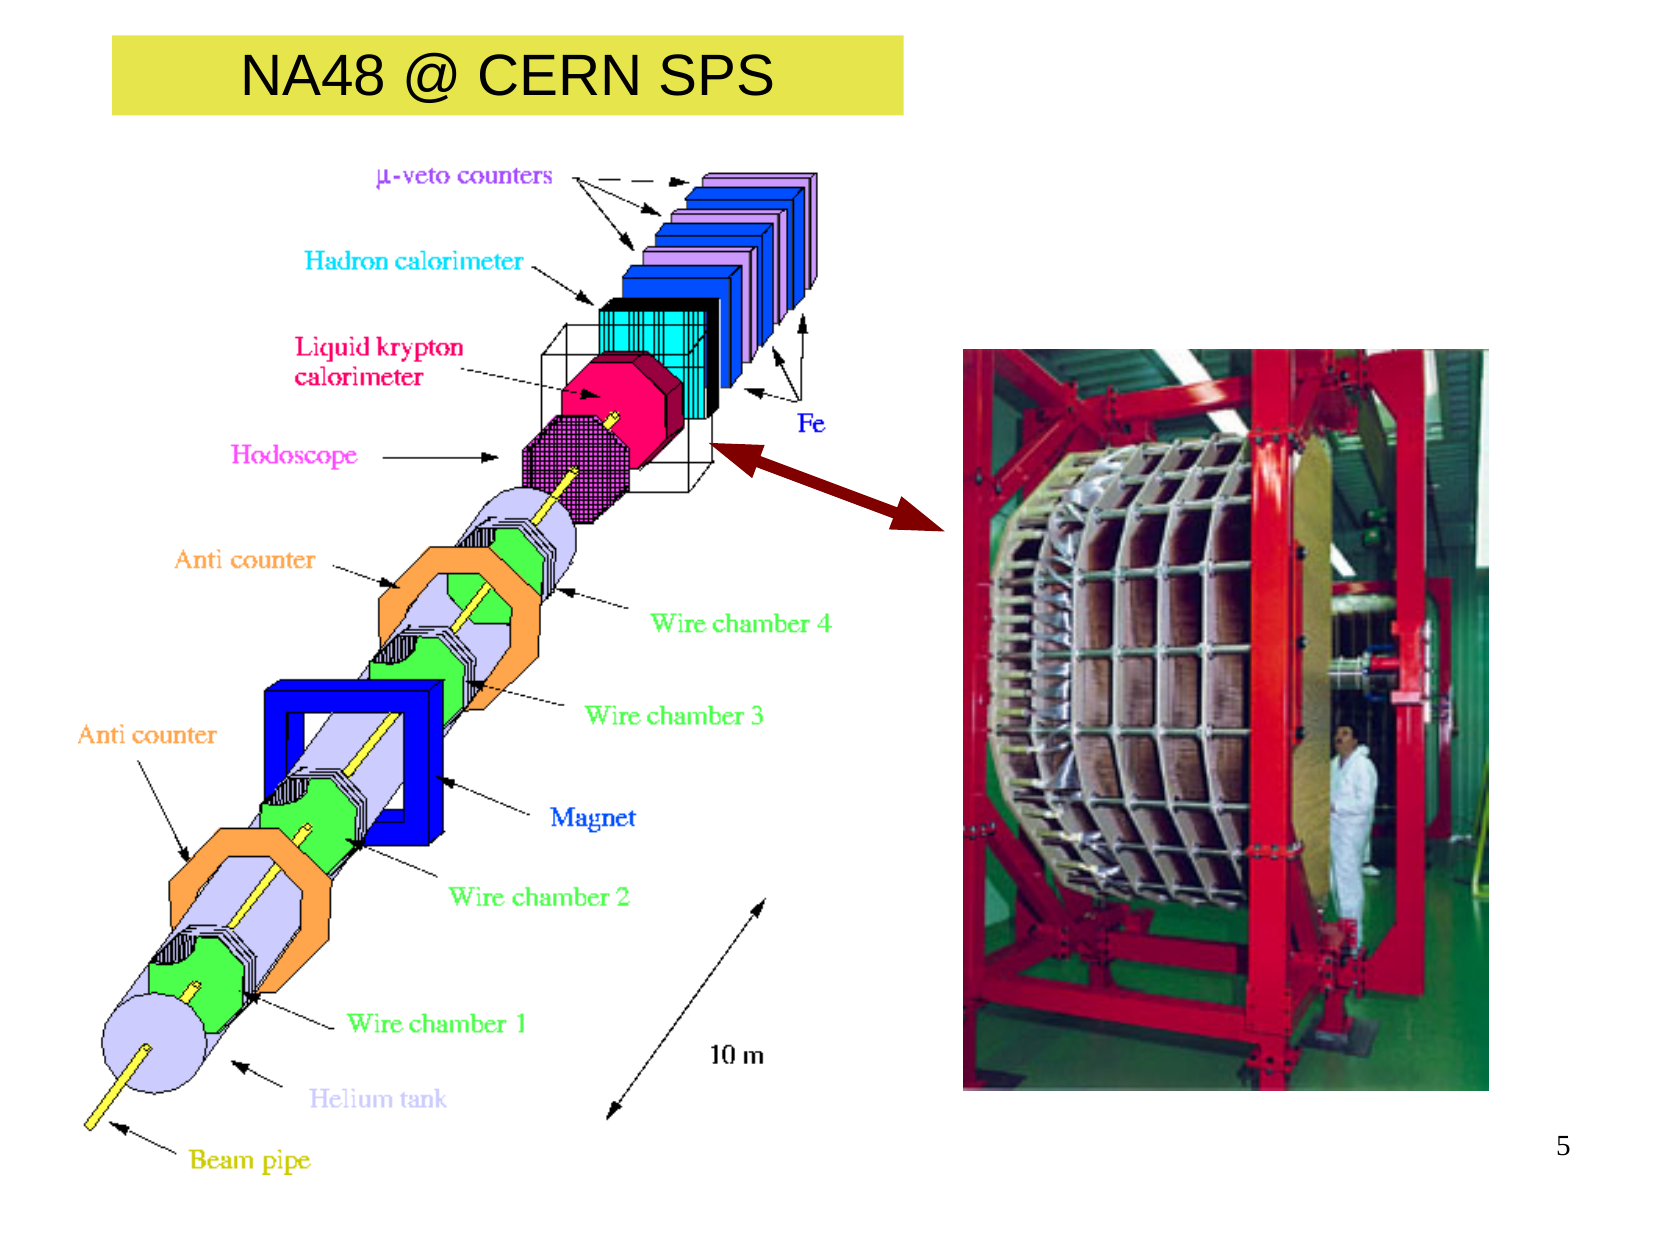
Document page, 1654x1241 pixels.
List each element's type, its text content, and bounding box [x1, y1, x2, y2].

picture [963, 349, 1489, 1091]
text_box NA48 @ CERN SPS [112, 35, 904, 116]
picture [78, 65, 832, 1175]
